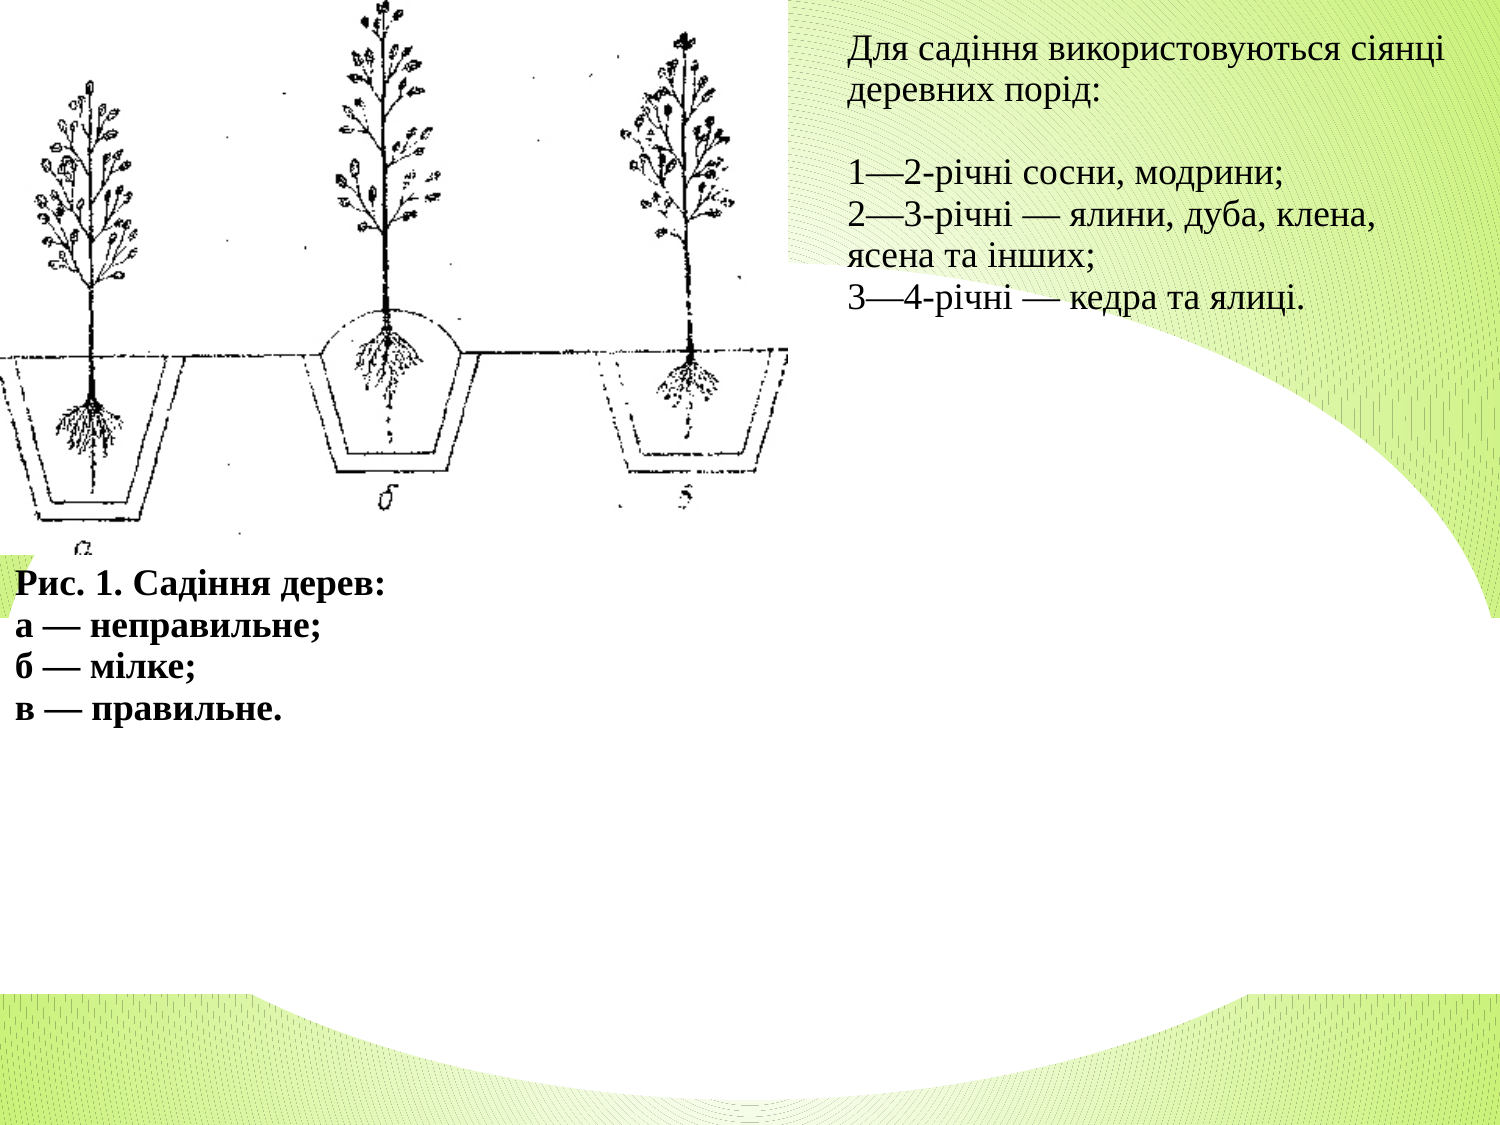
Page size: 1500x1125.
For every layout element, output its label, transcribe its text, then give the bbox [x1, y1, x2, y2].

picture [0, 0, 788, 555]
text_box Рис. 1. Садіння дерев: а — неправильне; б — мілке; в — правильне. [0, 554, 632, 736]
text_box Для садіння використовуються сіянці деревних порід: 1—2-річні сосни, модрини; 2—3-річні — ялини, дуба, клена, ясена та інших; 3—4-річні — кедра та ялиці. [832, 19, 1489, 325]
